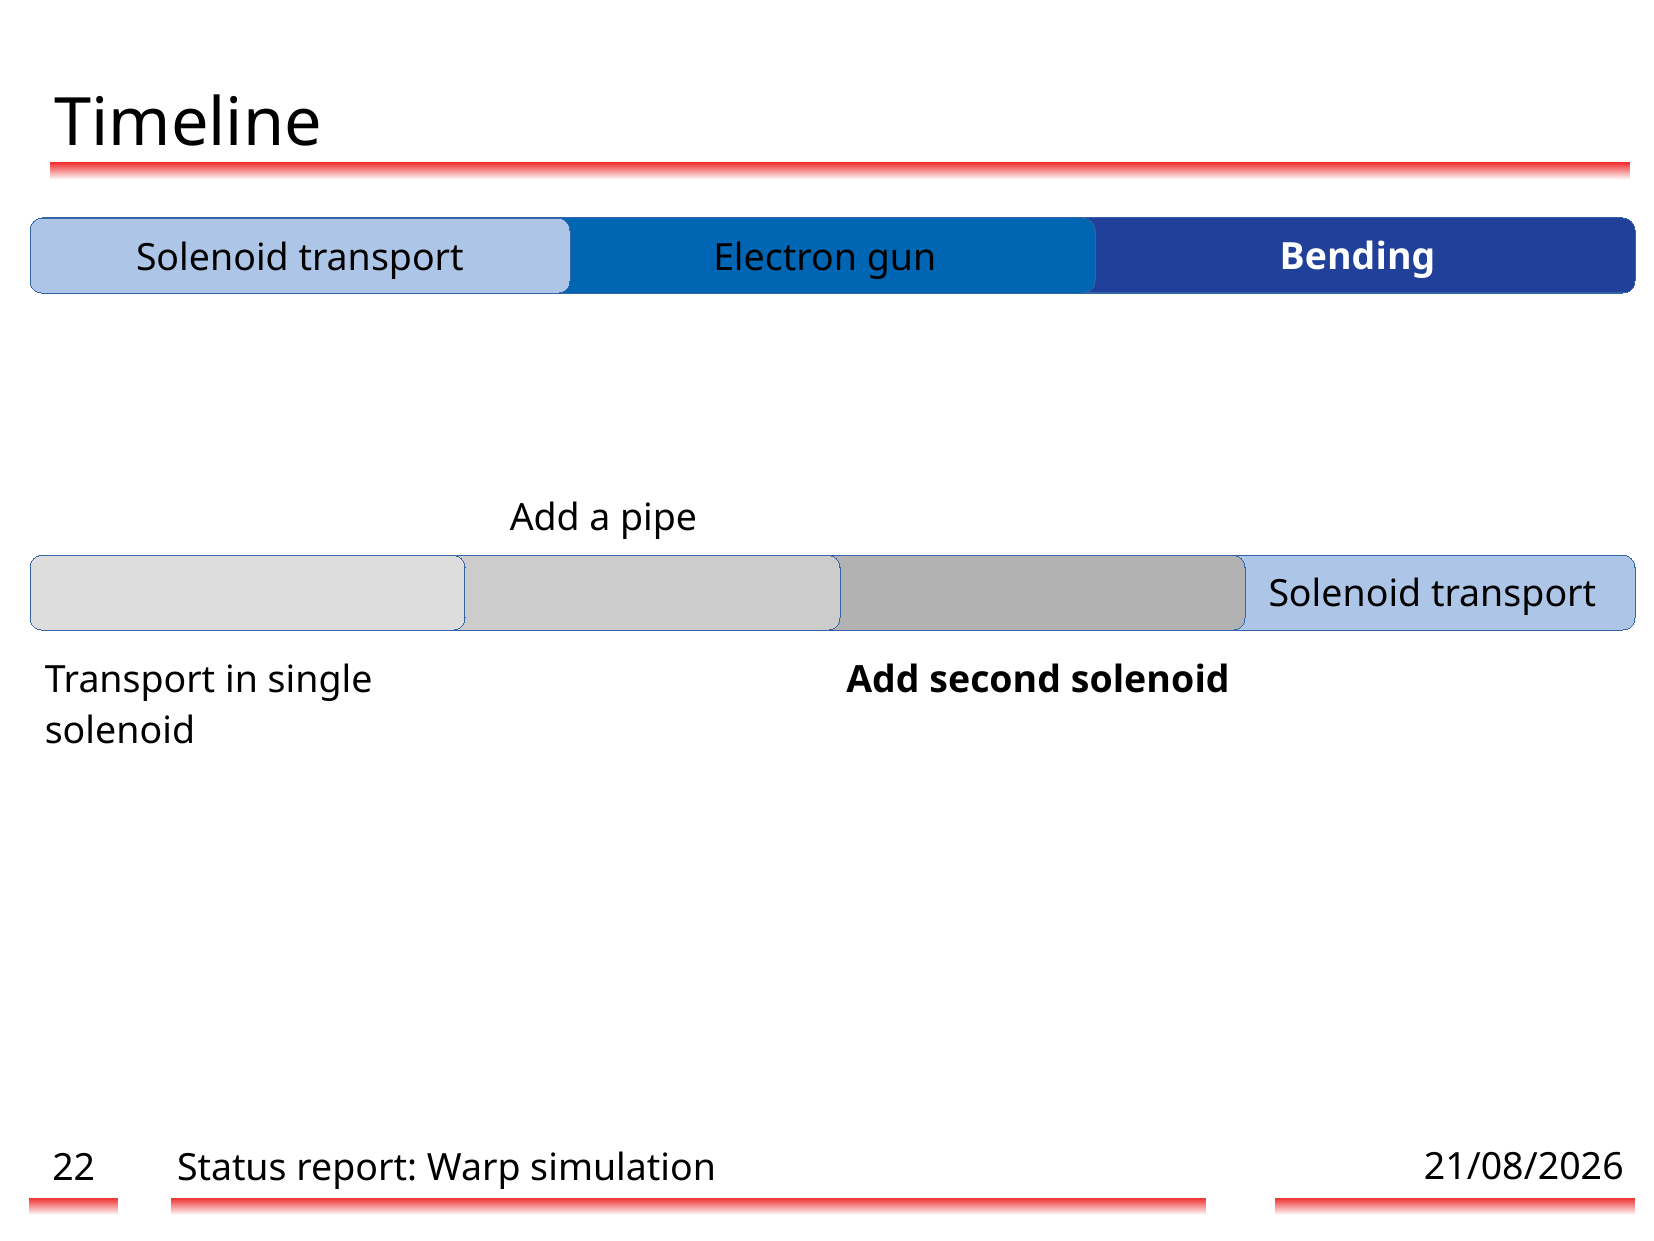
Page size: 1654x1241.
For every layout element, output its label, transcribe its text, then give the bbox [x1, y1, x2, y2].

text_box [30, 555, 1246, 631]
text_box Add a pipe [495, 483, 946, 586]
text_box Electron gun [342, 217, 1096, 294]
title Timeline [54, 17, 1591, 166]
text_box Bending [1083, 217, 1636, 293]
text_box Transport in single solenoid [30, 645, 421, 811]
text_box Solenoid transport [30, 218, 571, 294]
text_box Solenoid transport [1234, 555, 1636, 631]
text_box Add second solenoid [831, 645, 1306, 748]
